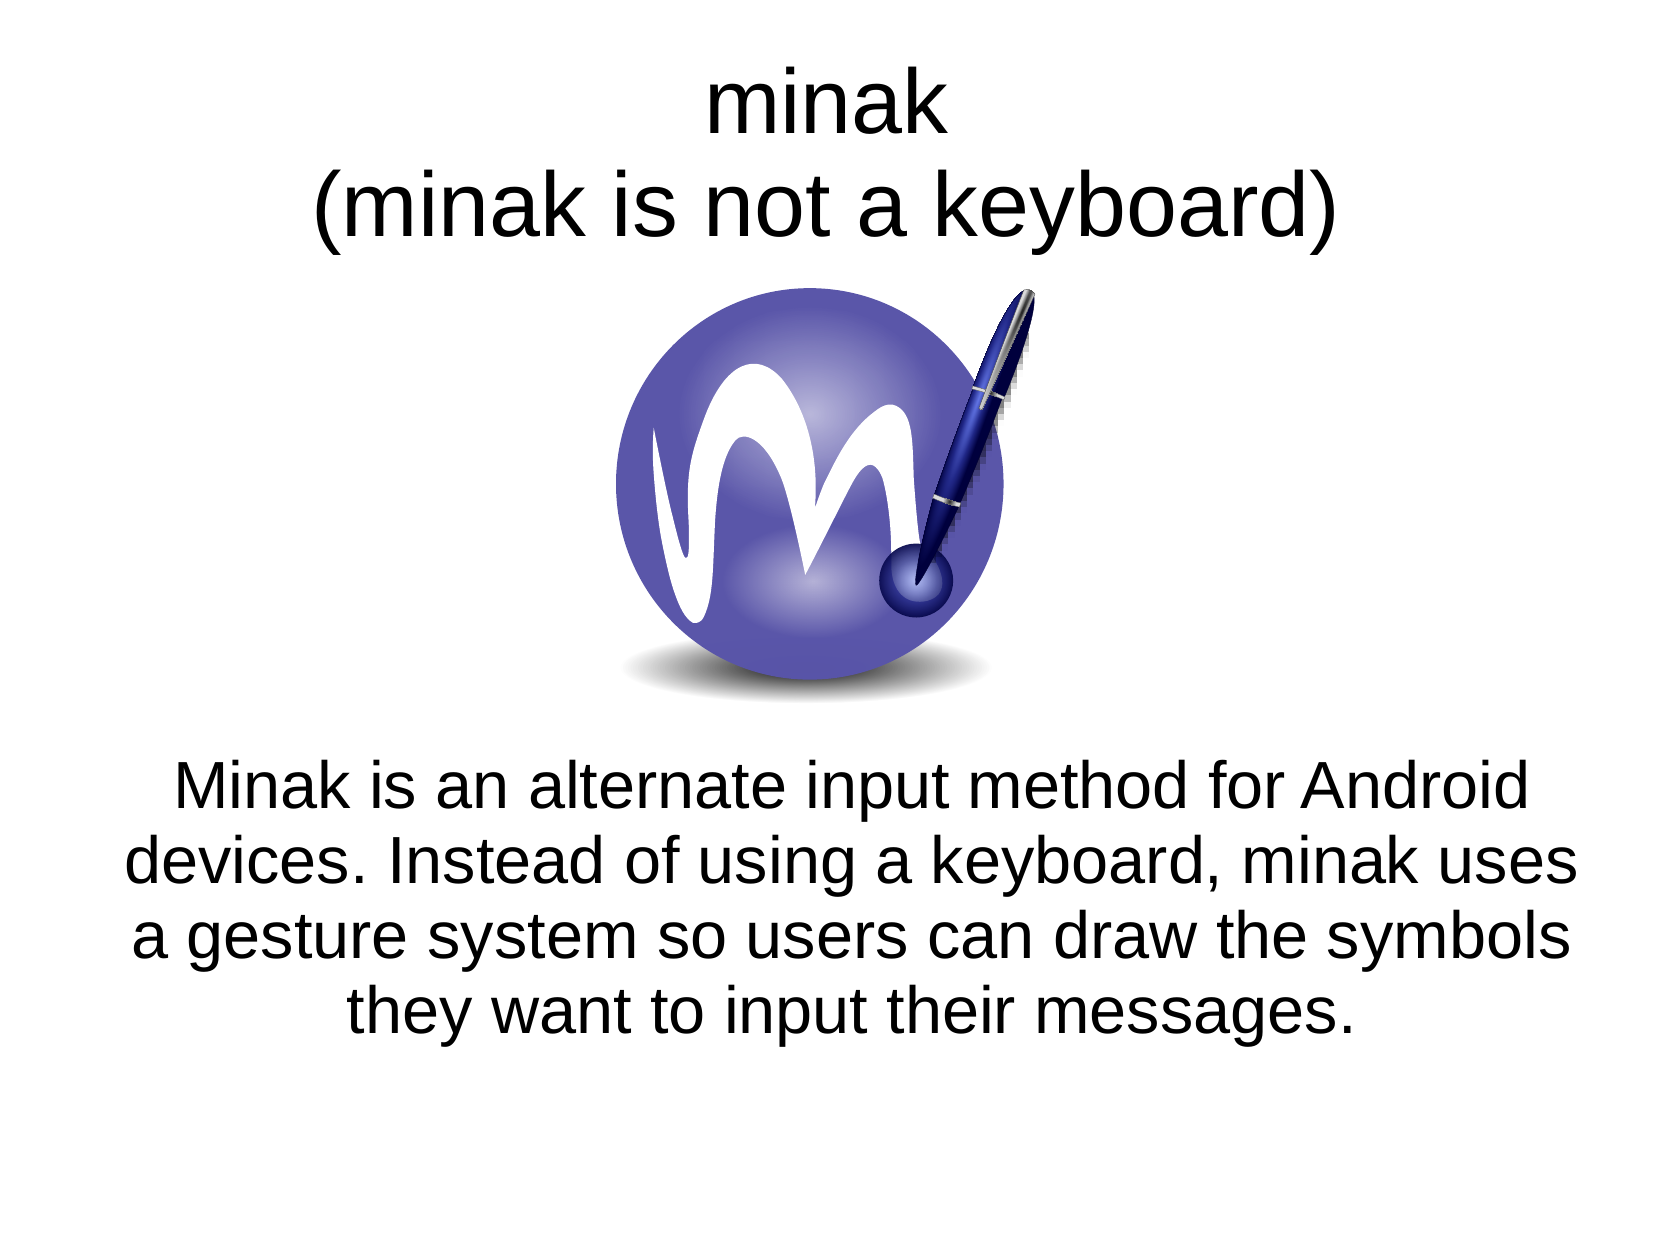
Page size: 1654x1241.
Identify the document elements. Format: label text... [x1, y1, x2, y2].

title minak (minak is not a keyboard) [82, 46, 1571, 260]
subtitle Minak is an alternate input method for Android devices. Instead of using a keyboard, minak uses a gesture system so users can draw the symbols they want to input their messages. [108, 538, 1597, 1241]
picture [615, 287, 1036, 708]
